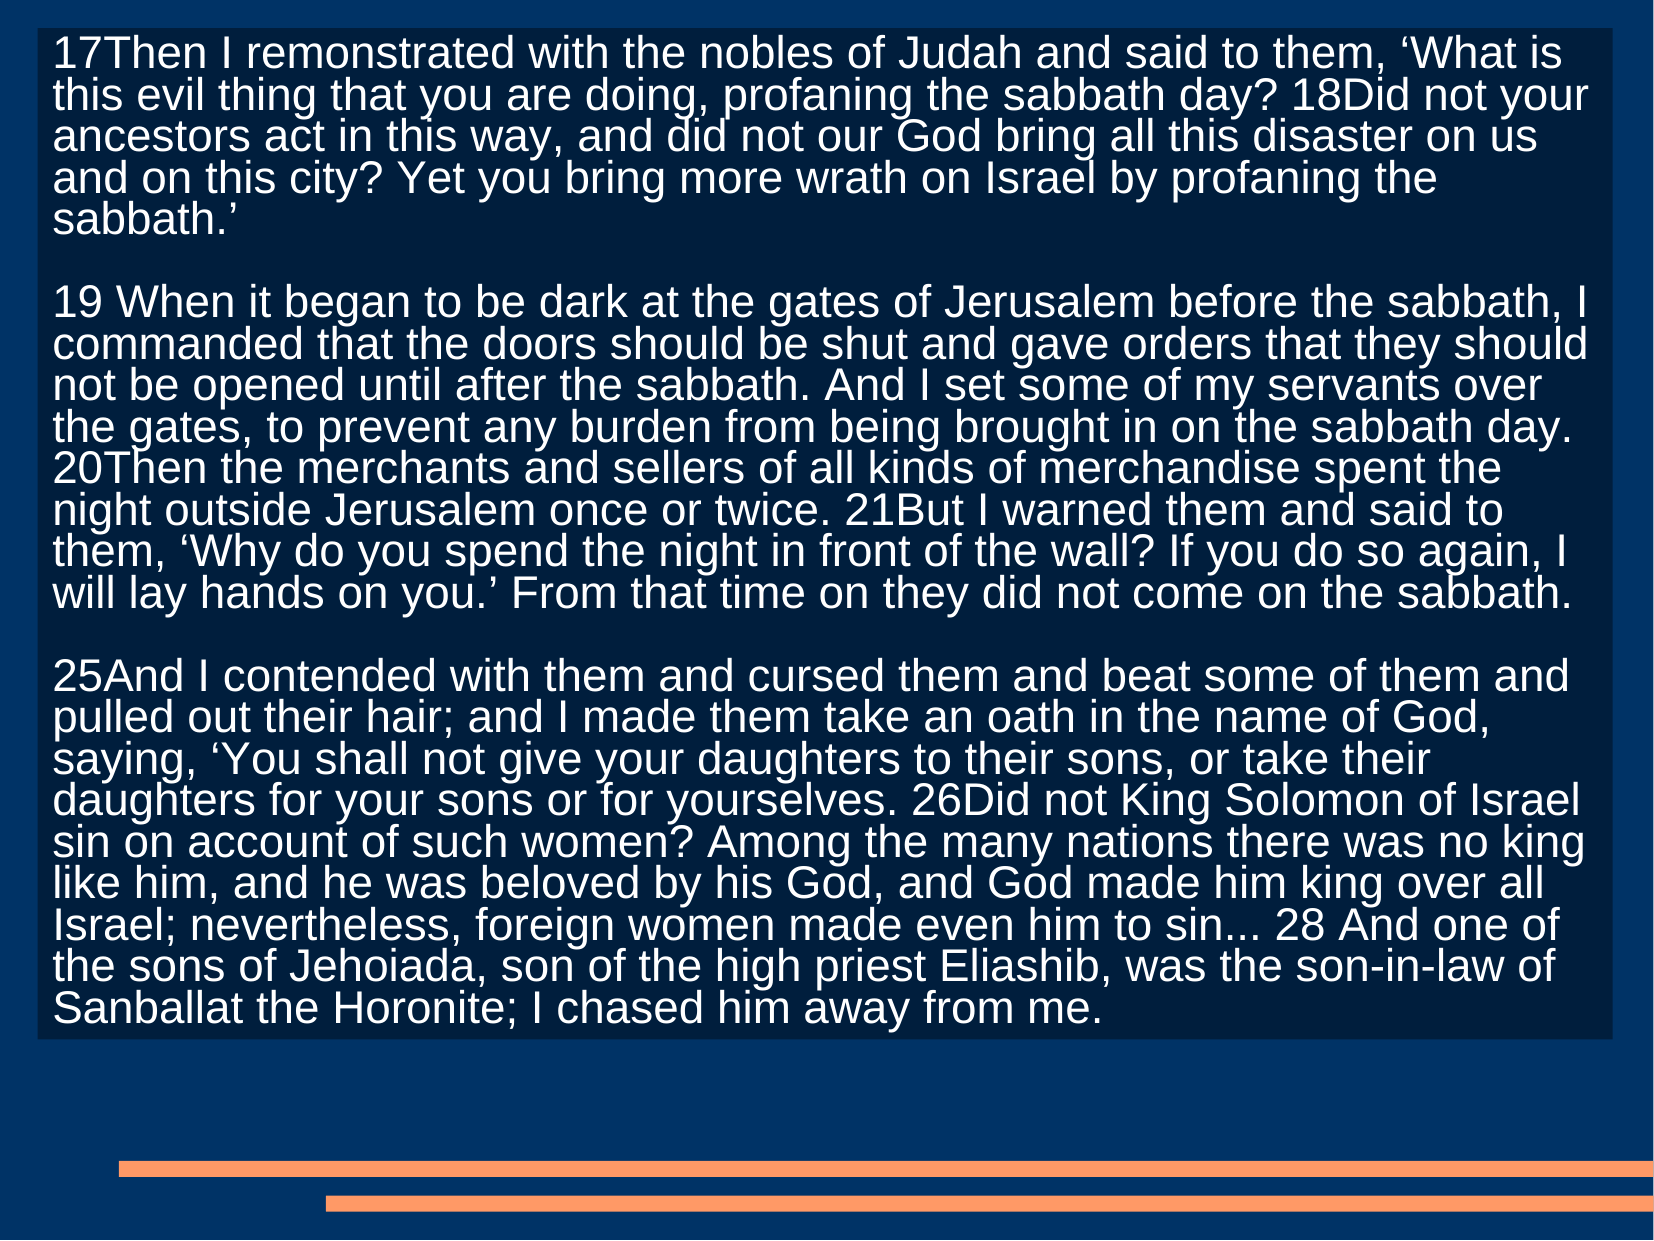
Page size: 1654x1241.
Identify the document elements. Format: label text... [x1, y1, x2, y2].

text_box 17Then I remonstrated with the nobles of Judah and said to them, ‘What is this evil thing that you are doing, profaning the sabbath day? 18Did not your ancestors act in this way, and did not our God bring all this disaster on us and on this city? Yet you bring more wrath on Israel by profaning the sabbath.’ 19 When it began to be dark at the gates of Jerusalem before the sabbath, I commanded that the doors should be shut and gave orders that they should not be opened until after the sabbath. And I set some of my servants over the gates, to prevent any burden from being brought in on the sabbath day. 20Then the merchants and sellers of all kinds of merchandise spent the night outside Jerusalem once or twice. 21But I warned them and said to them, ‘Why do you spend the night in front of the wall? If you do so again, I will lay hands on you.’ From that time on they did not come on the sabbath. 25And I contended with them and cursed them and beat some of them and pulled out their hair; and I made them take an oath in the name of God, saying, ‘You shall not give your daughters to their sons, or take their daughters for your sons or for yourselves. 26Did not King Solomon of Israel sin on account of such women? Among the many nations there was no king like him, and he was beloved by his God, and God made him king over all Israel; nevertheless, foreign women made even him to sin... 28 And one of the sons of Jehoiada, son of the high priest Eliashib, was the son-in-law of Sanballat the Horonite; I chased him away from me. [37, 28, 1613, 1040]
